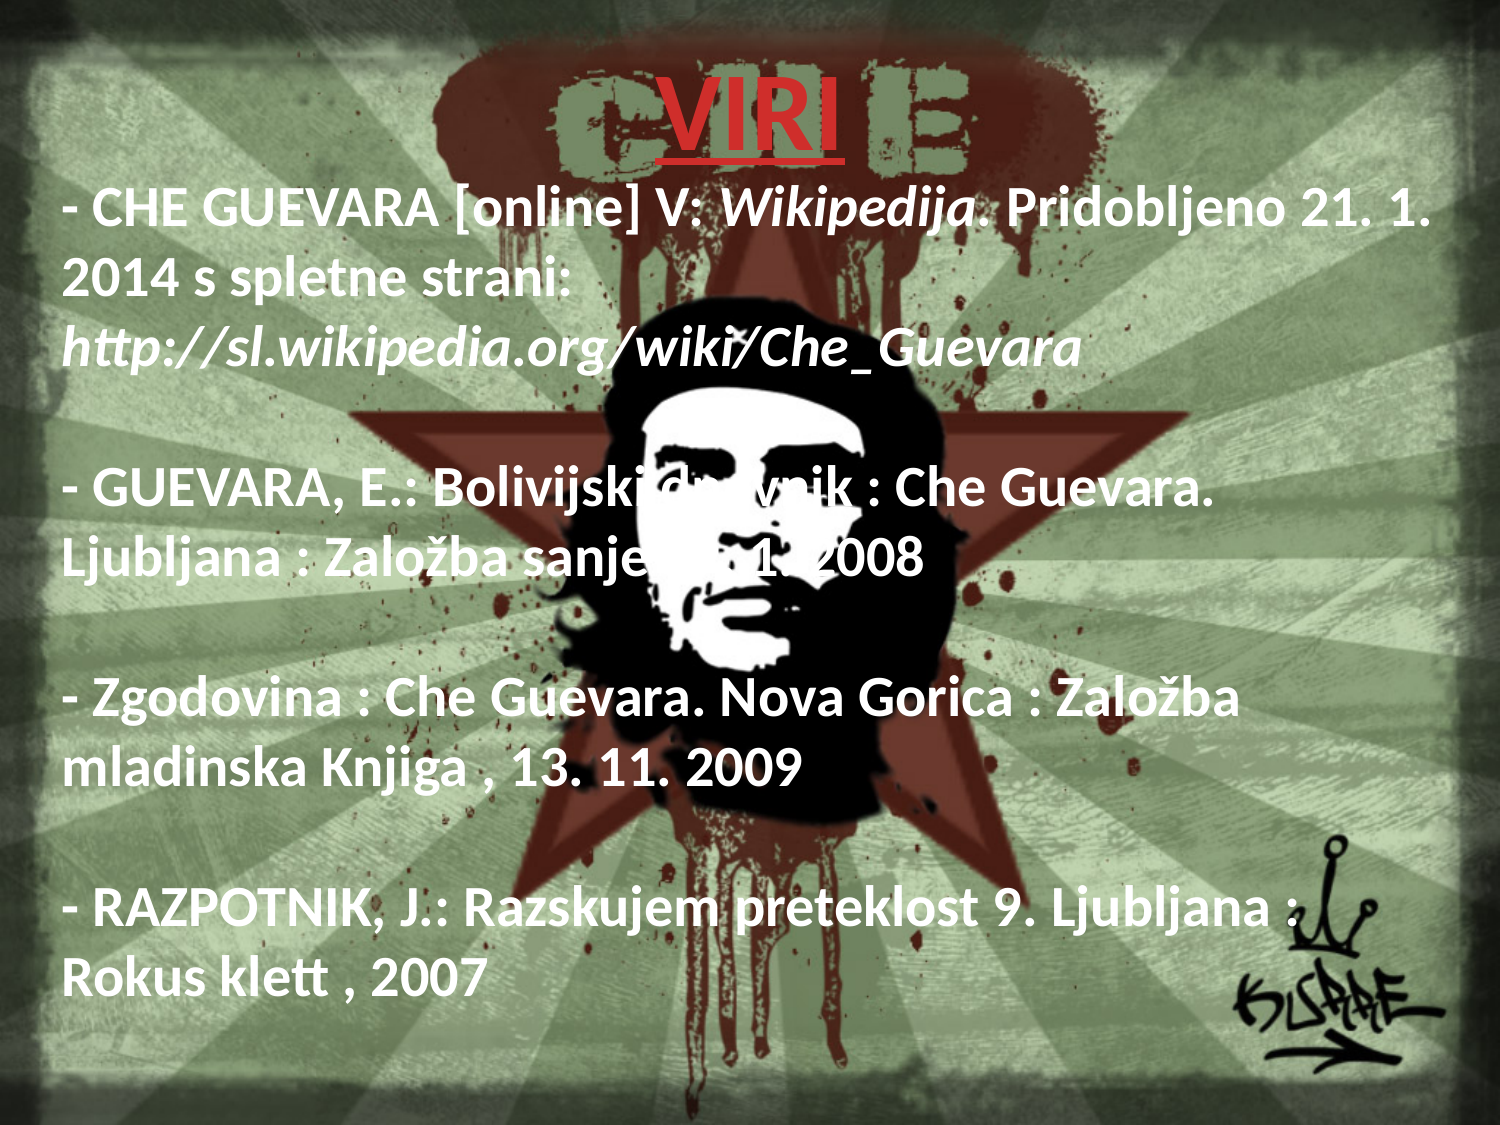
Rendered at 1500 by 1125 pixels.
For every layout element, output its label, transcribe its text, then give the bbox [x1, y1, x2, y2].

picture [0, 0, 1500, 1125]
text_box VIRI [640, 30, 860, 160]
text_box - CHE GUEVARA [online] V: Wikipedija. Pridobljeno 21. 1. 2014 s spletne strani: http://sl.wikipedia.org/wiki/Che_Guevara - GUEVARA, E.: Bolivijski dnevnik : Che Guevara. Ljubljana : Založba sanje , 9. 1. 2008 - Zgodovina : Che Guevara. Nova Gorica : Založba mladinska Knjiga , 13. 11. 2009 - RAZPOTNIK, J.: Razskujem preteklost 9. Ljubljana : Rokus klett , 2007 [47, 160, 1453, 1125]
